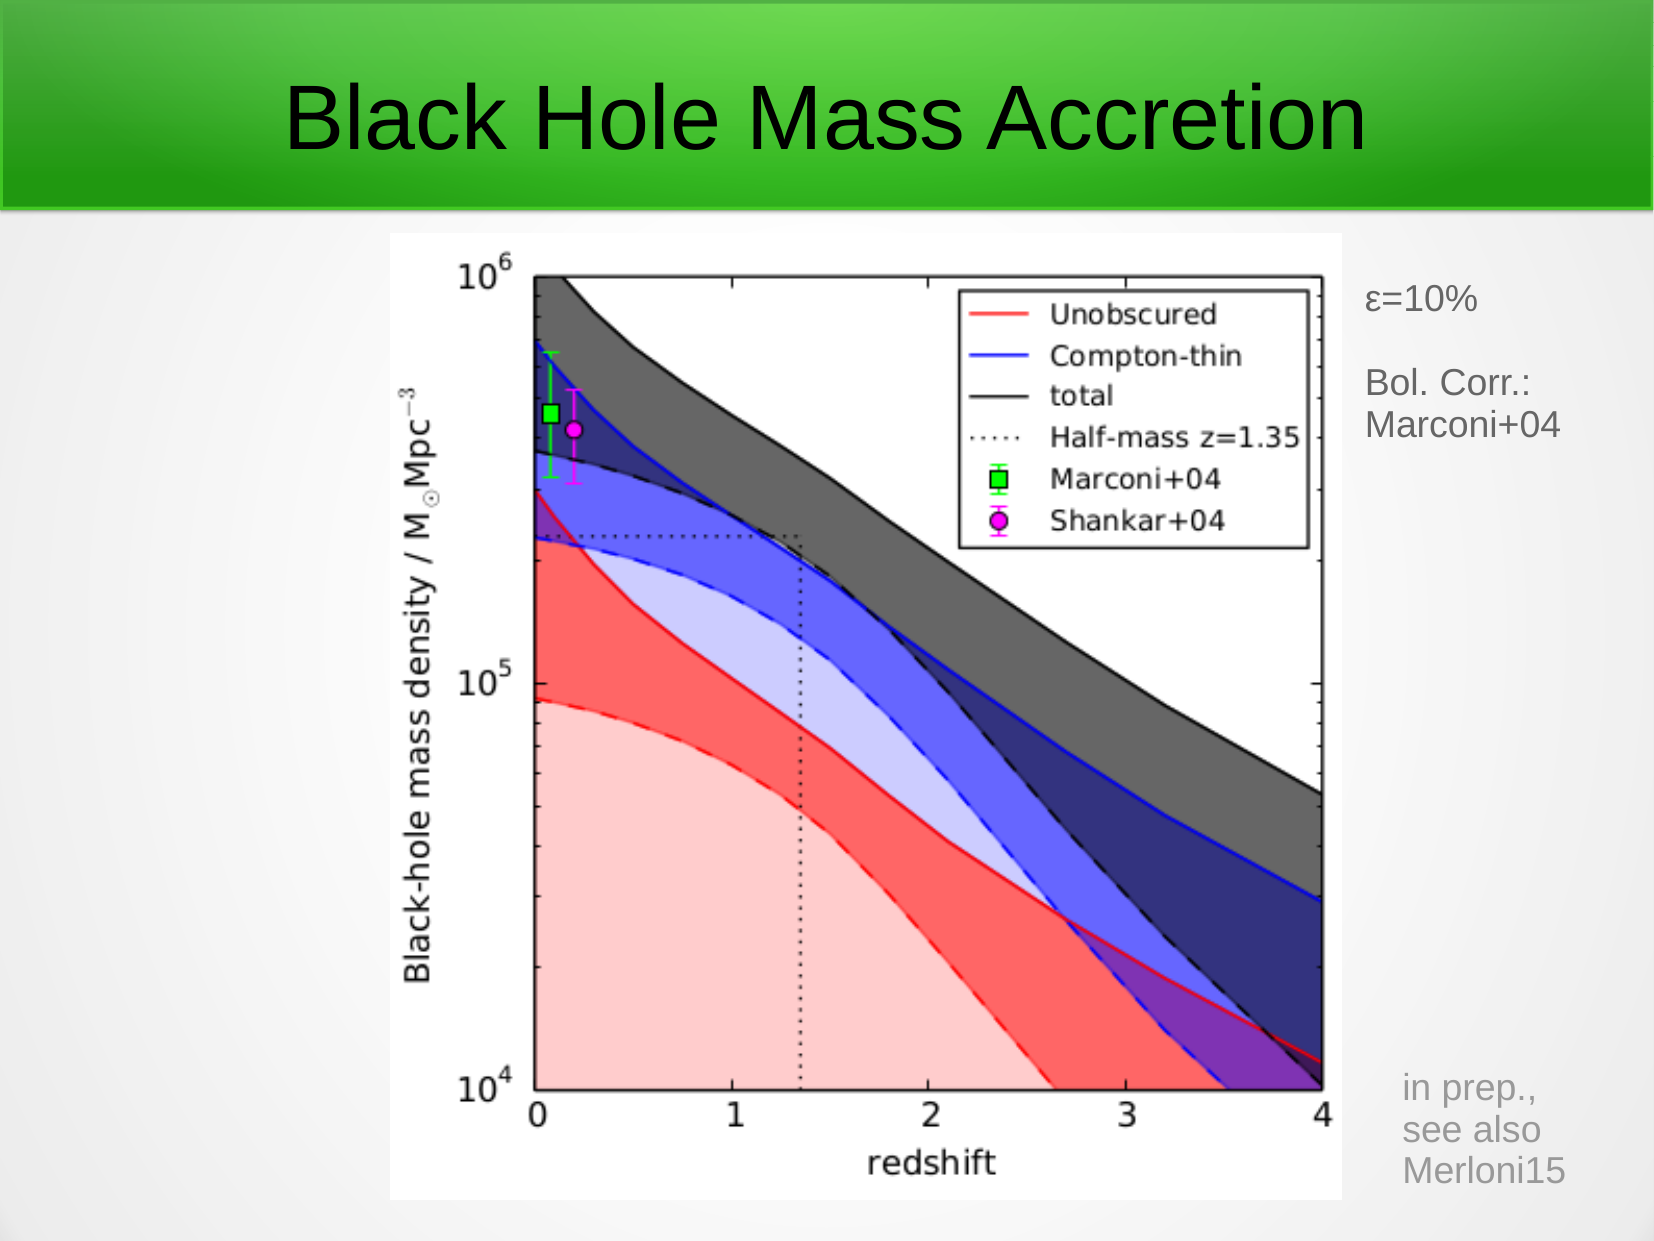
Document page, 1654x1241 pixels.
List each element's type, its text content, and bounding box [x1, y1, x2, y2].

title Black Hole Mass Accretion [82, 47, 1571, 189]
text_box in prep., see also Merloni15 [1352, 1058, 1621, 1200]
picture [390, 233, 1342, 1201]
text_box ε=10% Bol. Corr.: Marconi+04 [1350, 270, 1654, 537]
